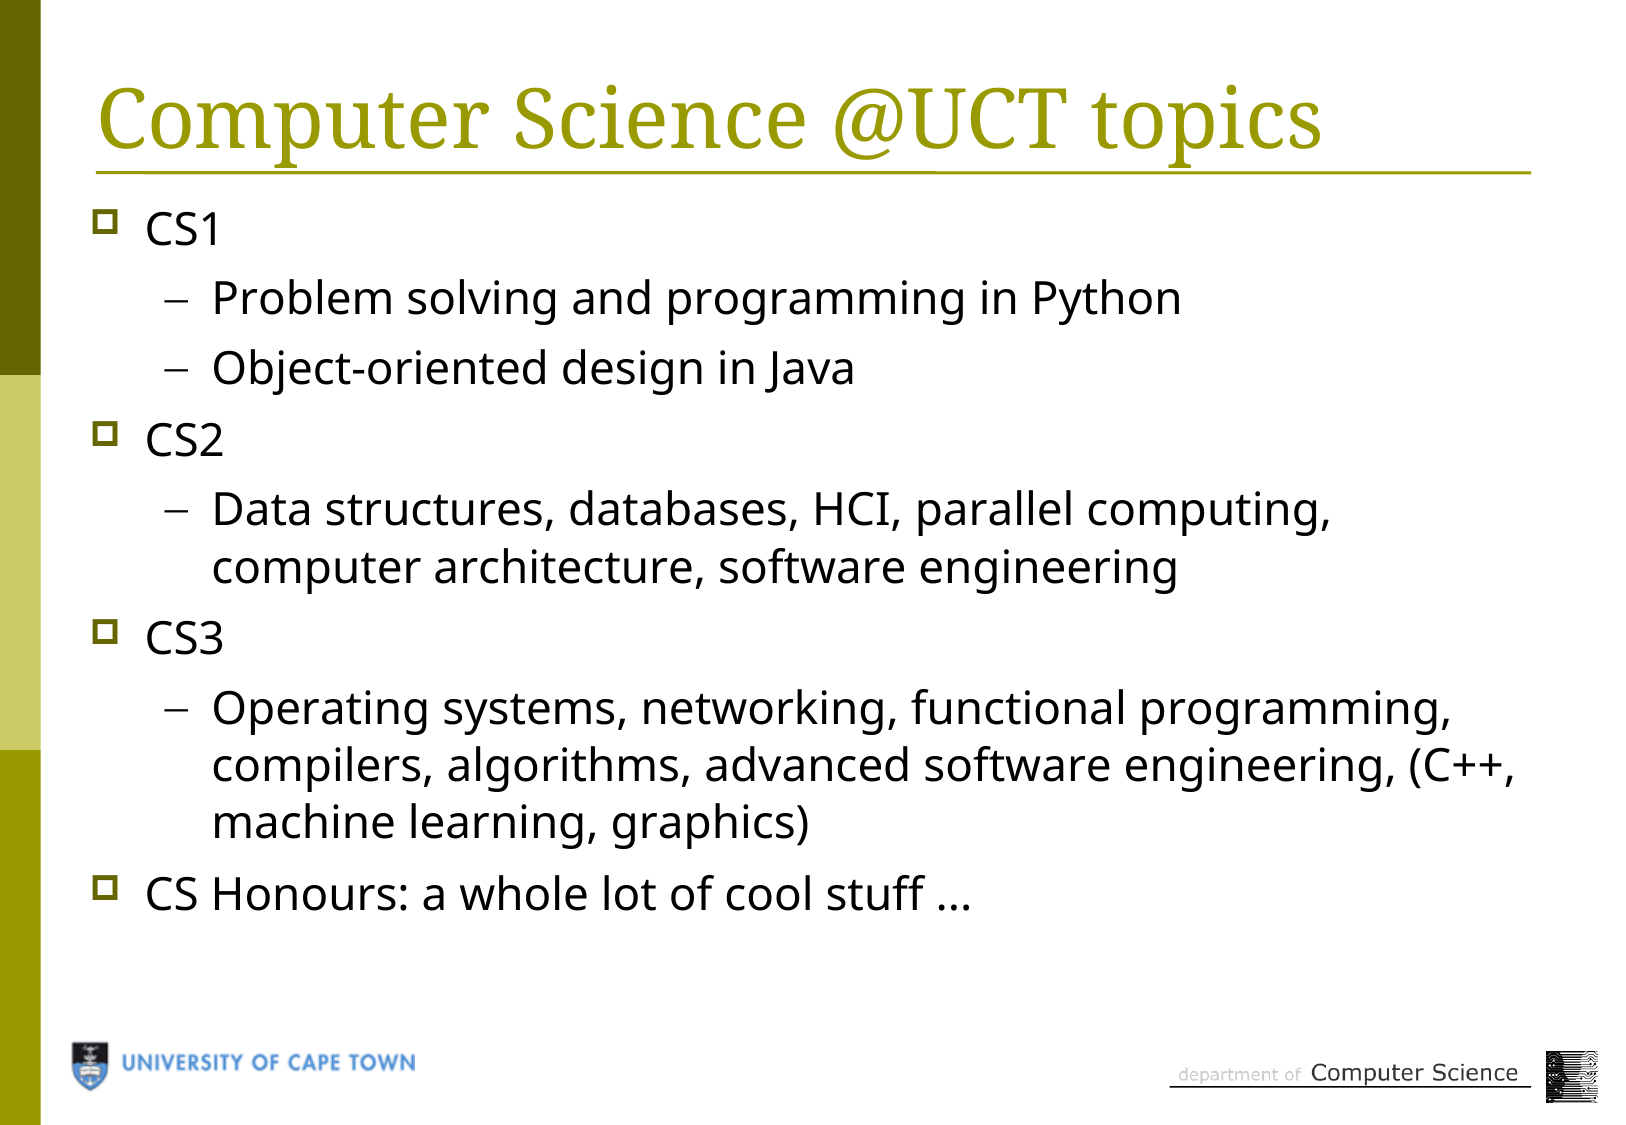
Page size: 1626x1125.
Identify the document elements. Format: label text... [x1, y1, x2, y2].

picture [61, 1024, 415, 1103]
list CS1 Problem solving and programming in Python Object-oriented design in Java CS2 Data structures, databases, HCI, parallel computing, computer architecture, software engineering CS3 Operating systems, networking, functional programming, compilers, algorithms, advanced software engineering, (C++, machine learning, graphics) CS Honours: a whole lot of cool stuff ... [74, 187, 1538, 1050]
title Computer Science @UCT topics [81, 38, 1544, 173]
picture [1169, 1050, 1532, 1091]
picture [1546, 1051, 1598, 1103]
